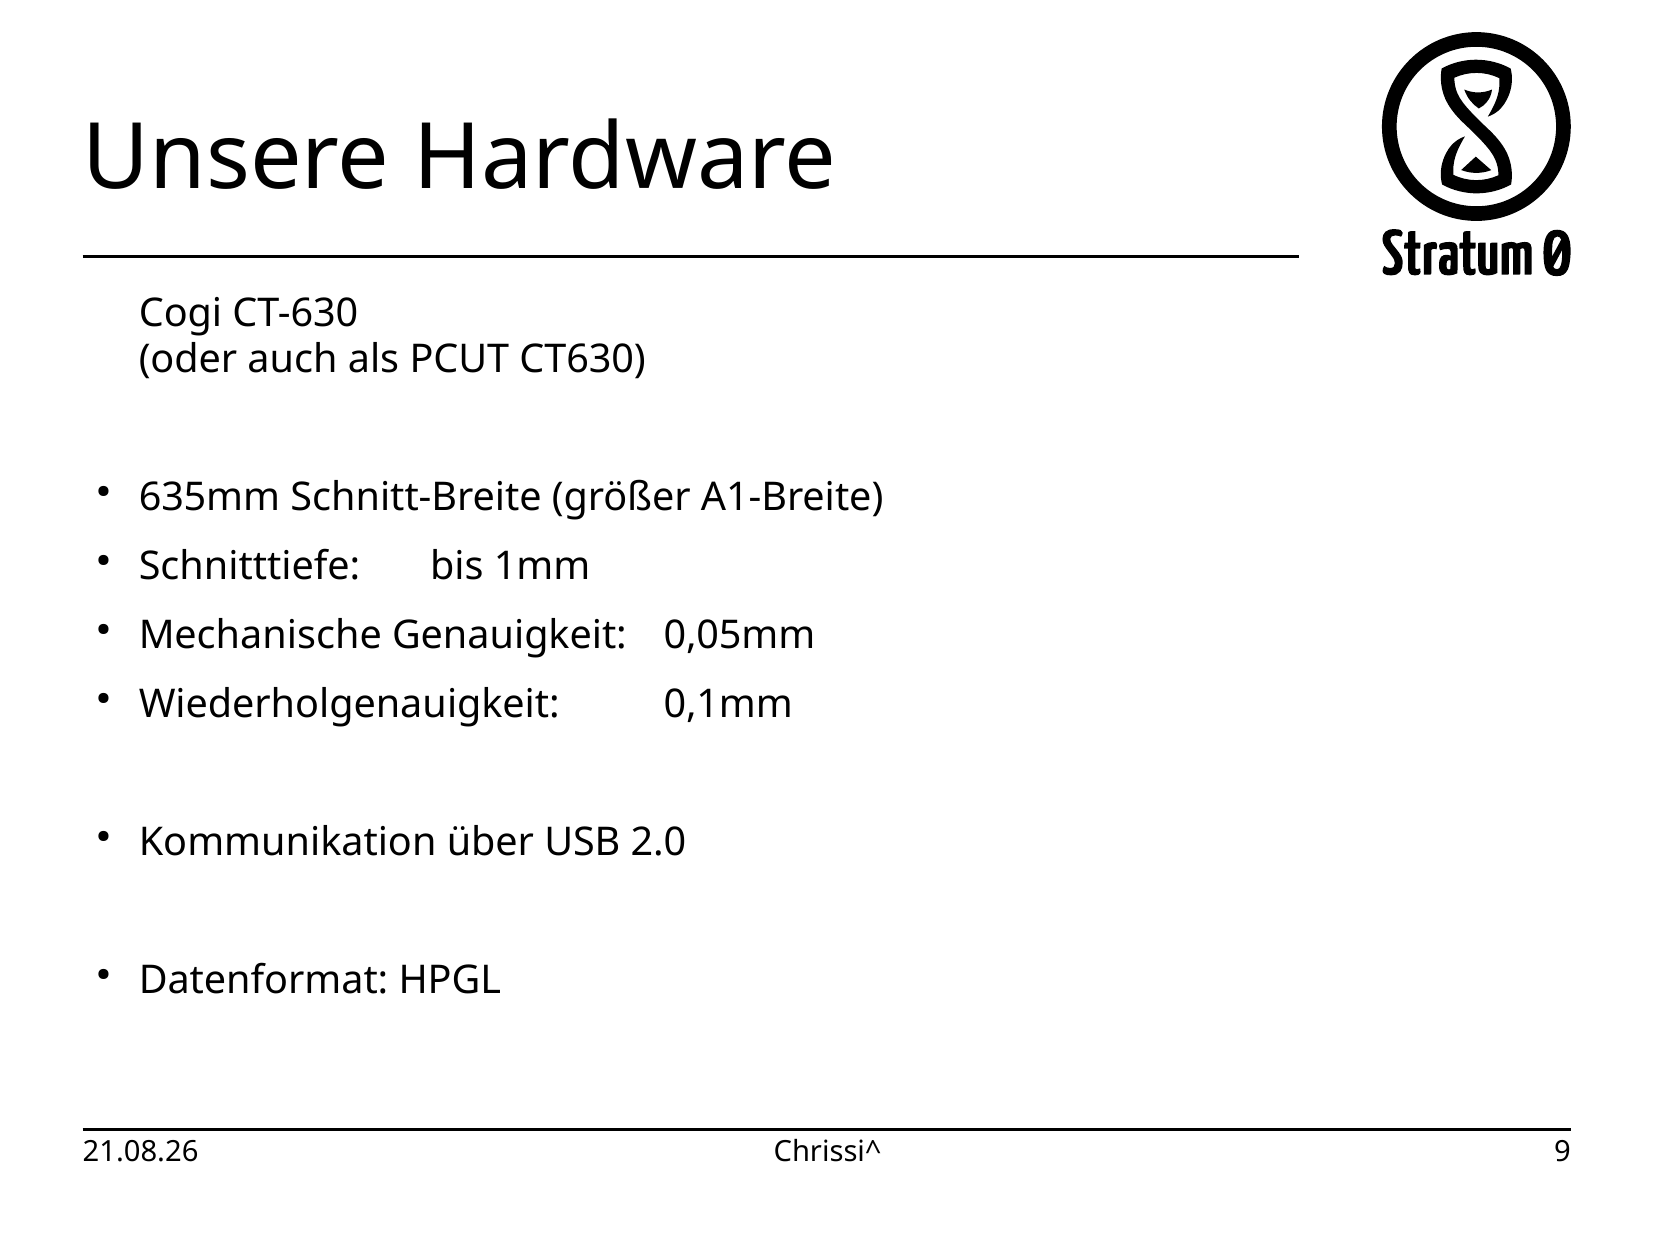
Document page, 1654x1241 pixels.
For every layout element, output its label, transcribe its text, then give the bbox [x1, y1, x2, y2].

title Unsere Hardware [82, 49, 1300, 257]
list Cogi CT-630 (oder auch als PCUT CT630) 635mm Schnitt-Breite (größer A1-Breite) Schnitttiefe: bis 1mm Mechanische Genauigkeit: 0,05mm Wiederholgenauigkeit: 0,1mm Kommunikation über USB 2.0 Datenformat: HPGL [82, 290, 1538, 1010]
